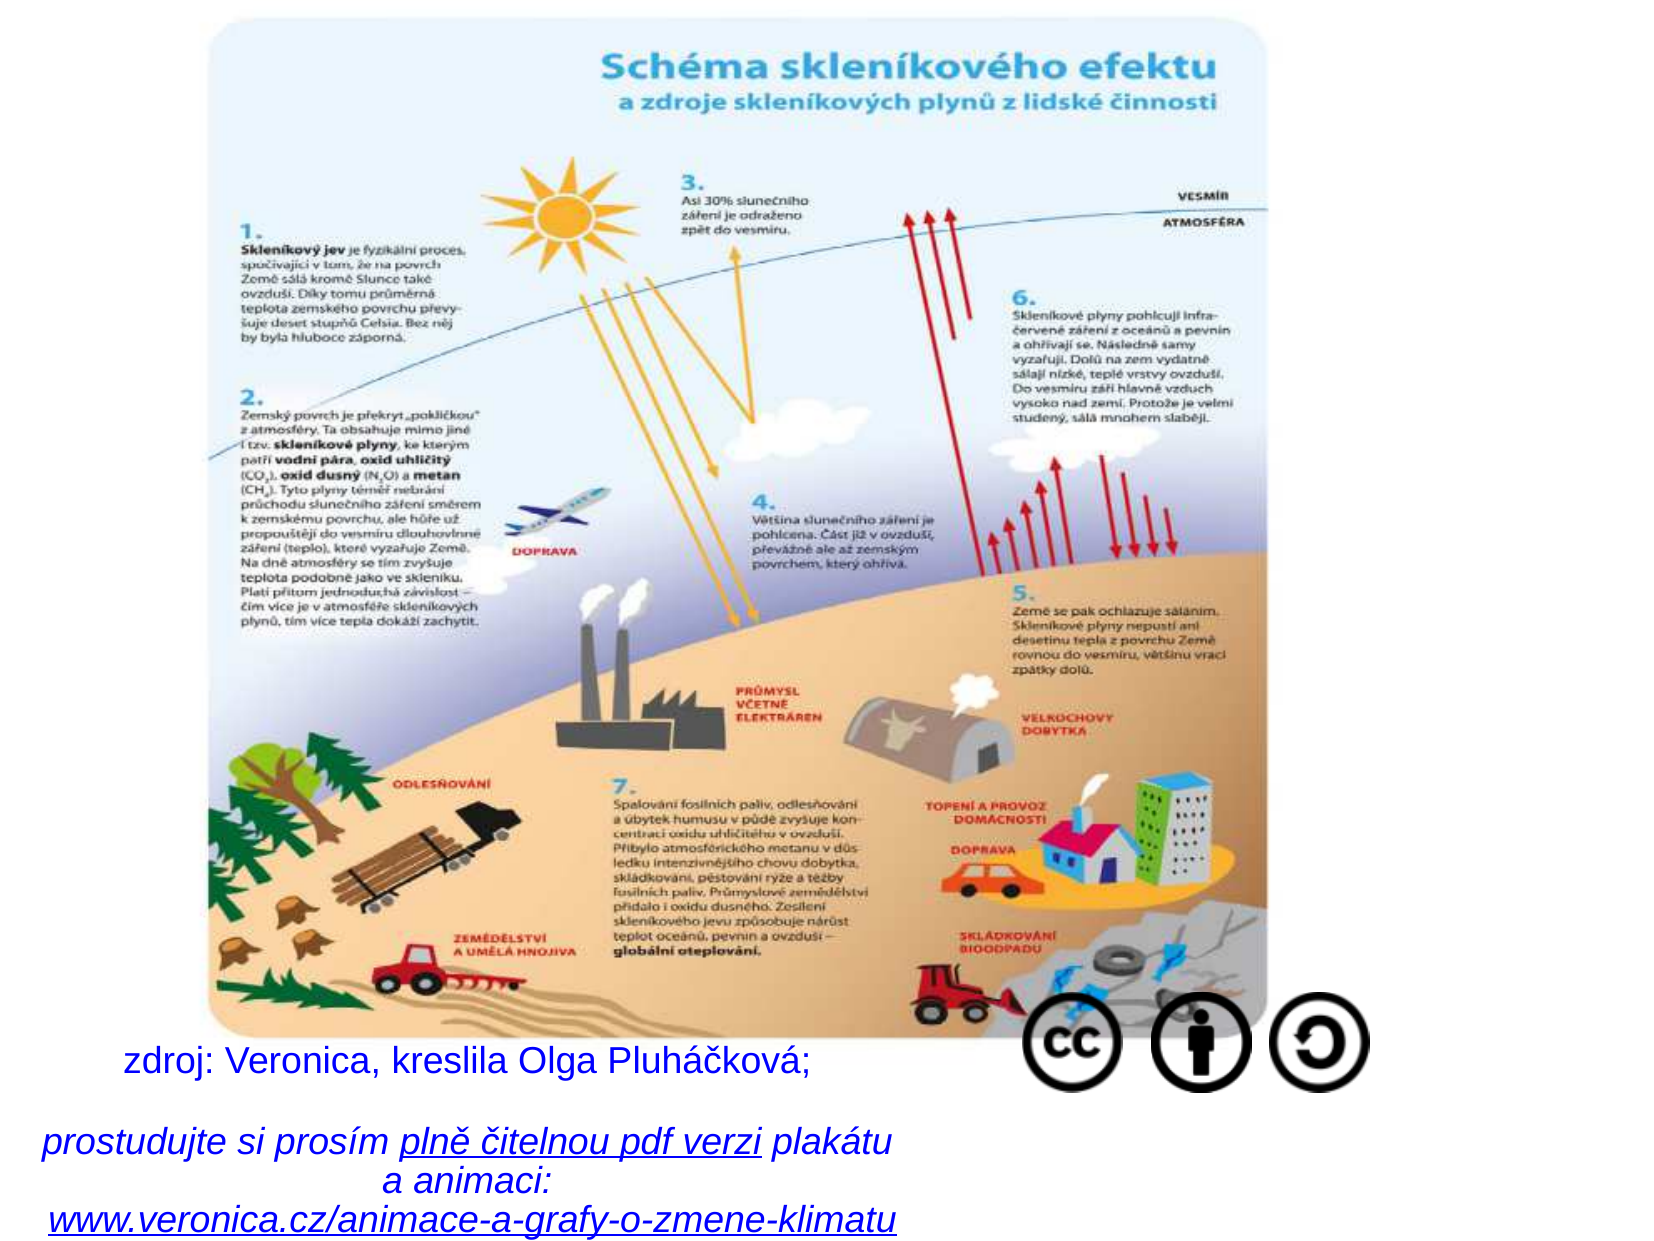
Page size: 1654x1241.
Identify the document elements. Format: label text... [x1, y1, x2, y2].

text_box zdroj: Veronica, kreslila Olga Pluháčková; prostudujte si prosím plně čitelnou pdf verzi plakátu a animaci: www.veronica.cz/animace-a-grafy-o-zmene-klimatu [23, 1039, 922, 1241]
picture [147, 0, 1370, 1093]
